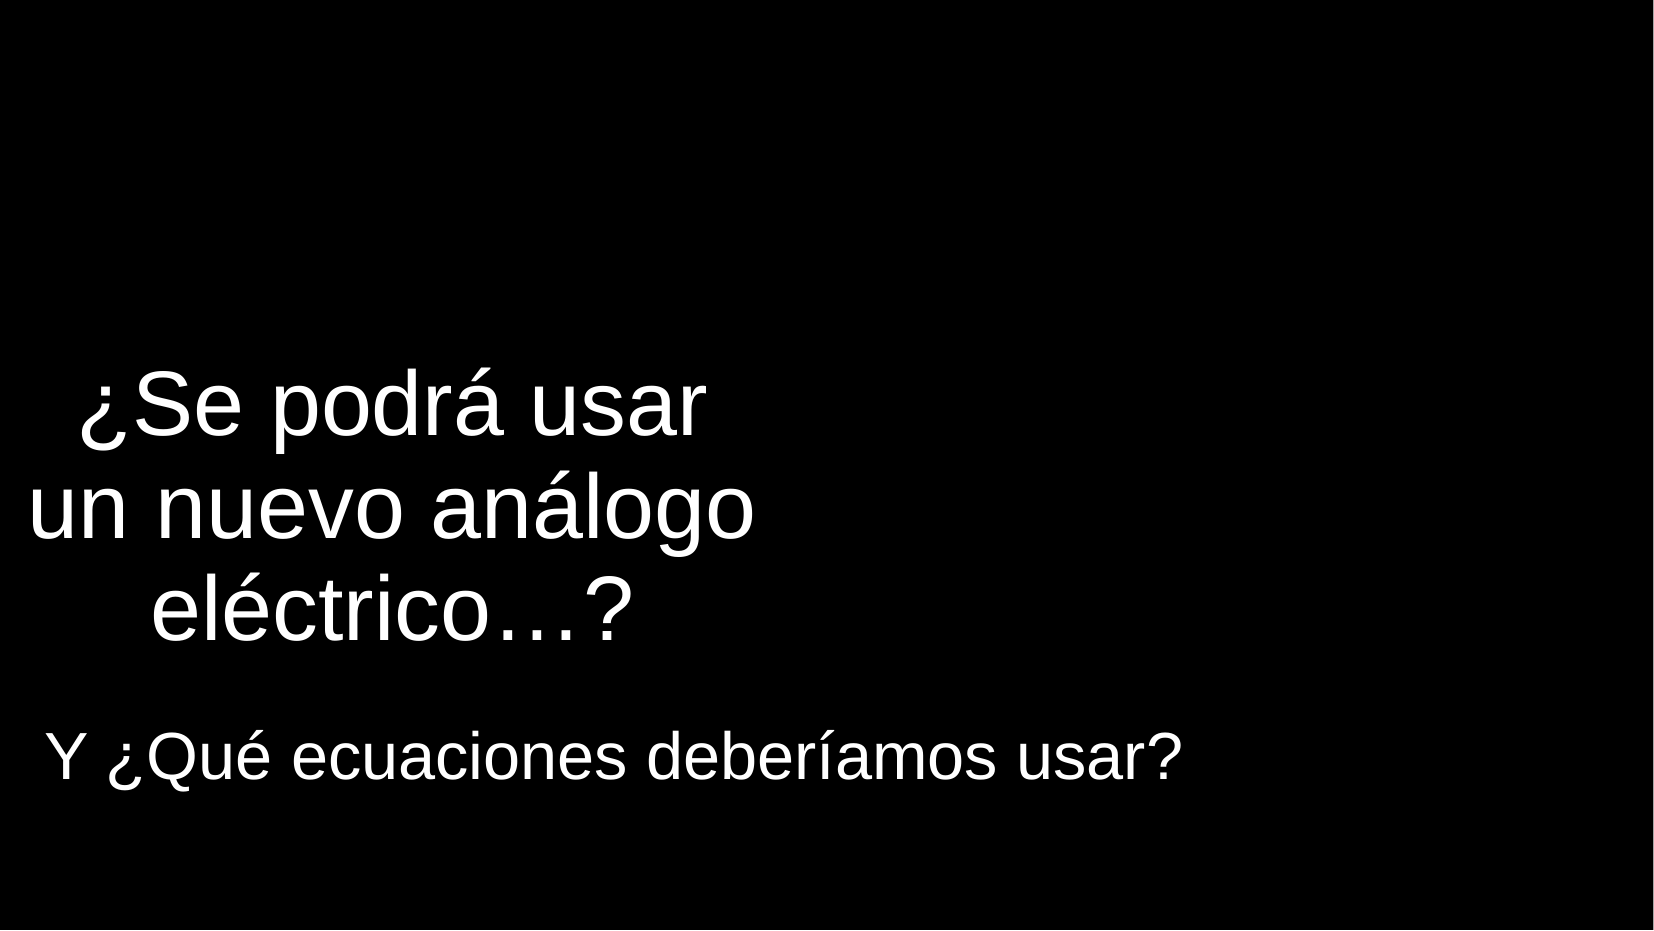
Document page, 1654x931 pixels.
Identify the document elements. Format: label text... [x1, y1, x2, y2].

text_box Y ¿Qué ecuaciones deberíamos usar? [29, 711, 1300, 876]
title ¿Se podrá usar un nuevo análogo eléctrico…? [17, 301, 768, 712]
